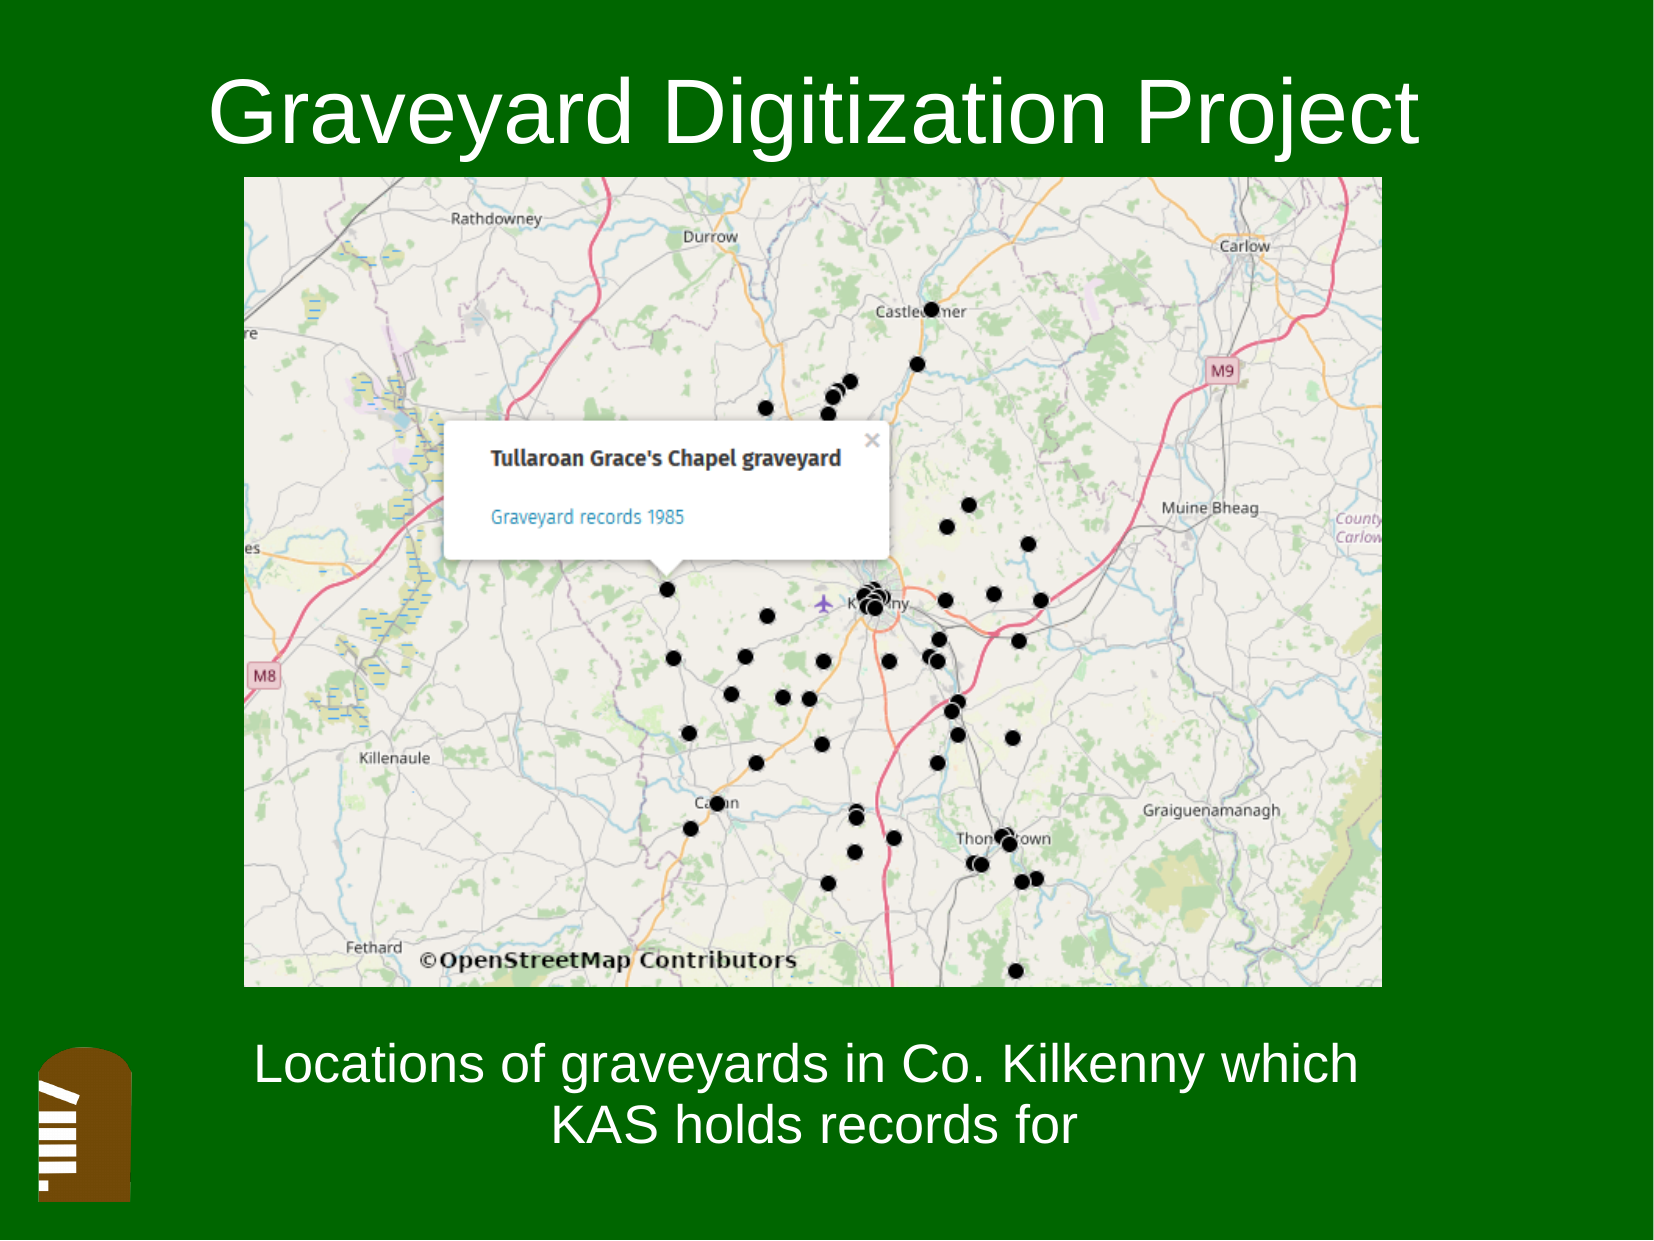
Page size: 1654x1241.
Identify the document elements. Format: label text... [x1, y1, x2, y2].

subtitle Locations of graveyards in Co. Kilkenny which KAS holds records for [248, 1033, 1382, 1156]
picture [244, 177, 1382, 987]
picture [0, 1032, 178, 1217]
title Graveyard Digitization Project [70, 35, 1560, 189]
